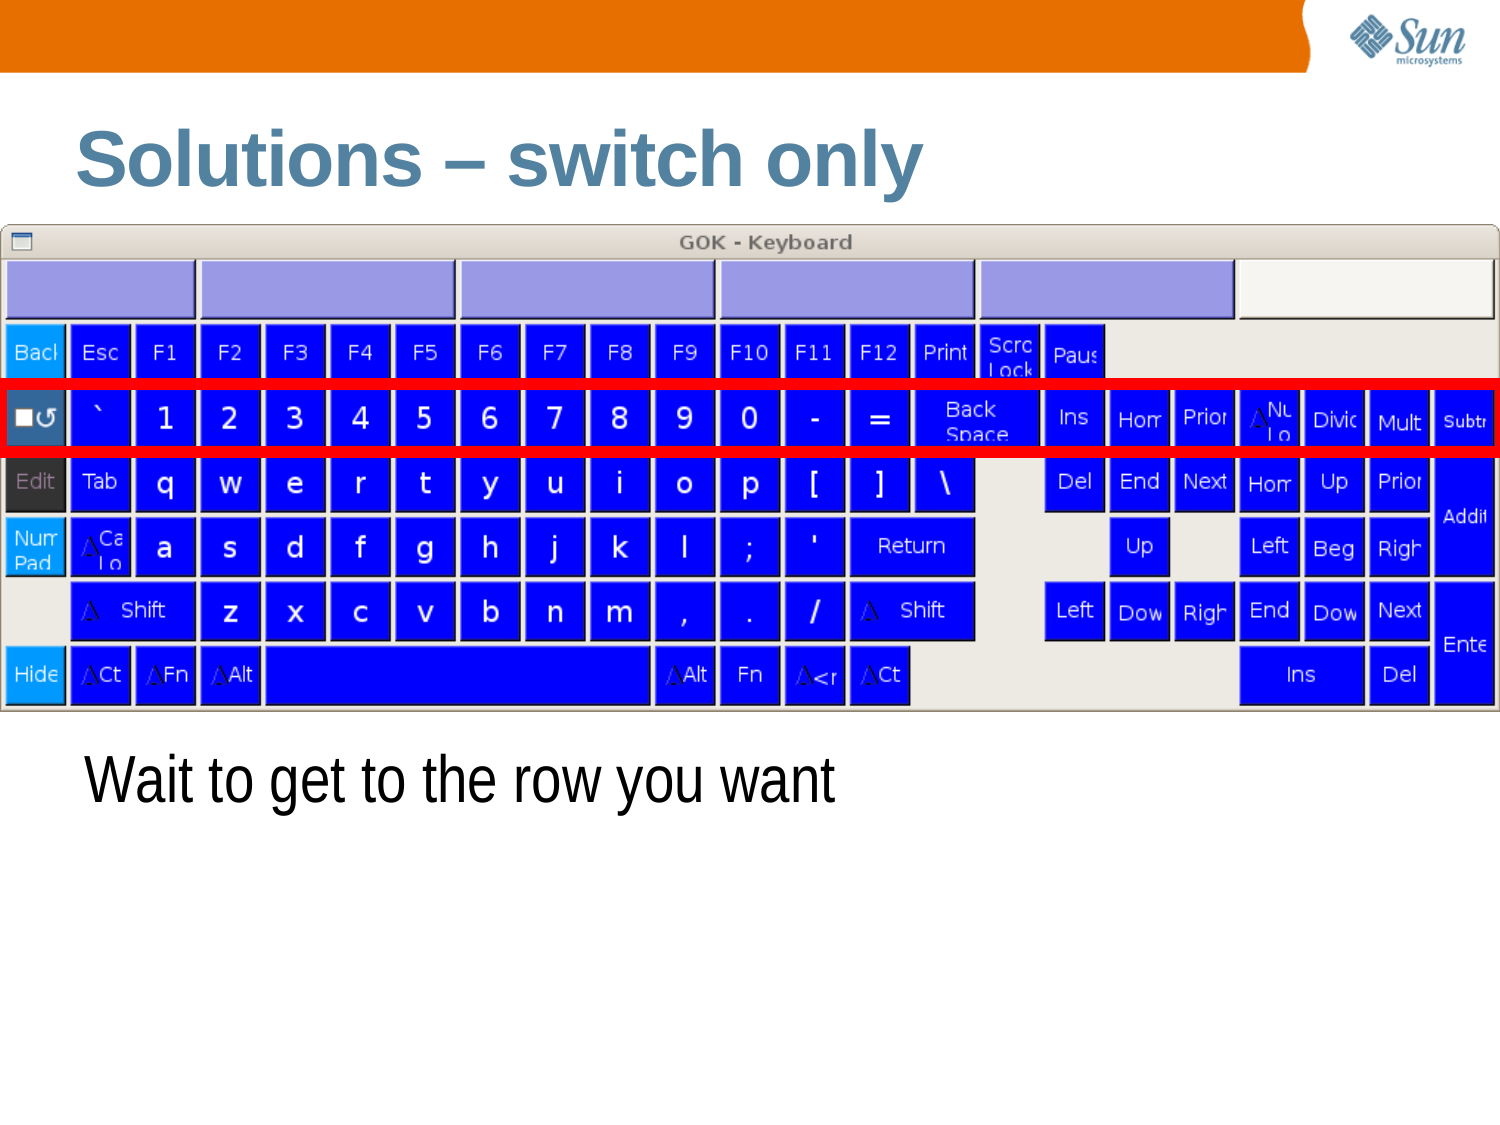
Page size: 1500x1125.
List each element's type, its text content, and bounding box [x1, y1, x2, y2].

picture [0, 0, 1500, 75]
picture [7, 390, 1495, 446]
picture [0, 224, 1500, 378]
title Solutions – switch only [75, 122, 1438, 224]
picture [0, 458, 1500, 712]
list Wait to get to the row you want [64, 750, 1402, 1016]
